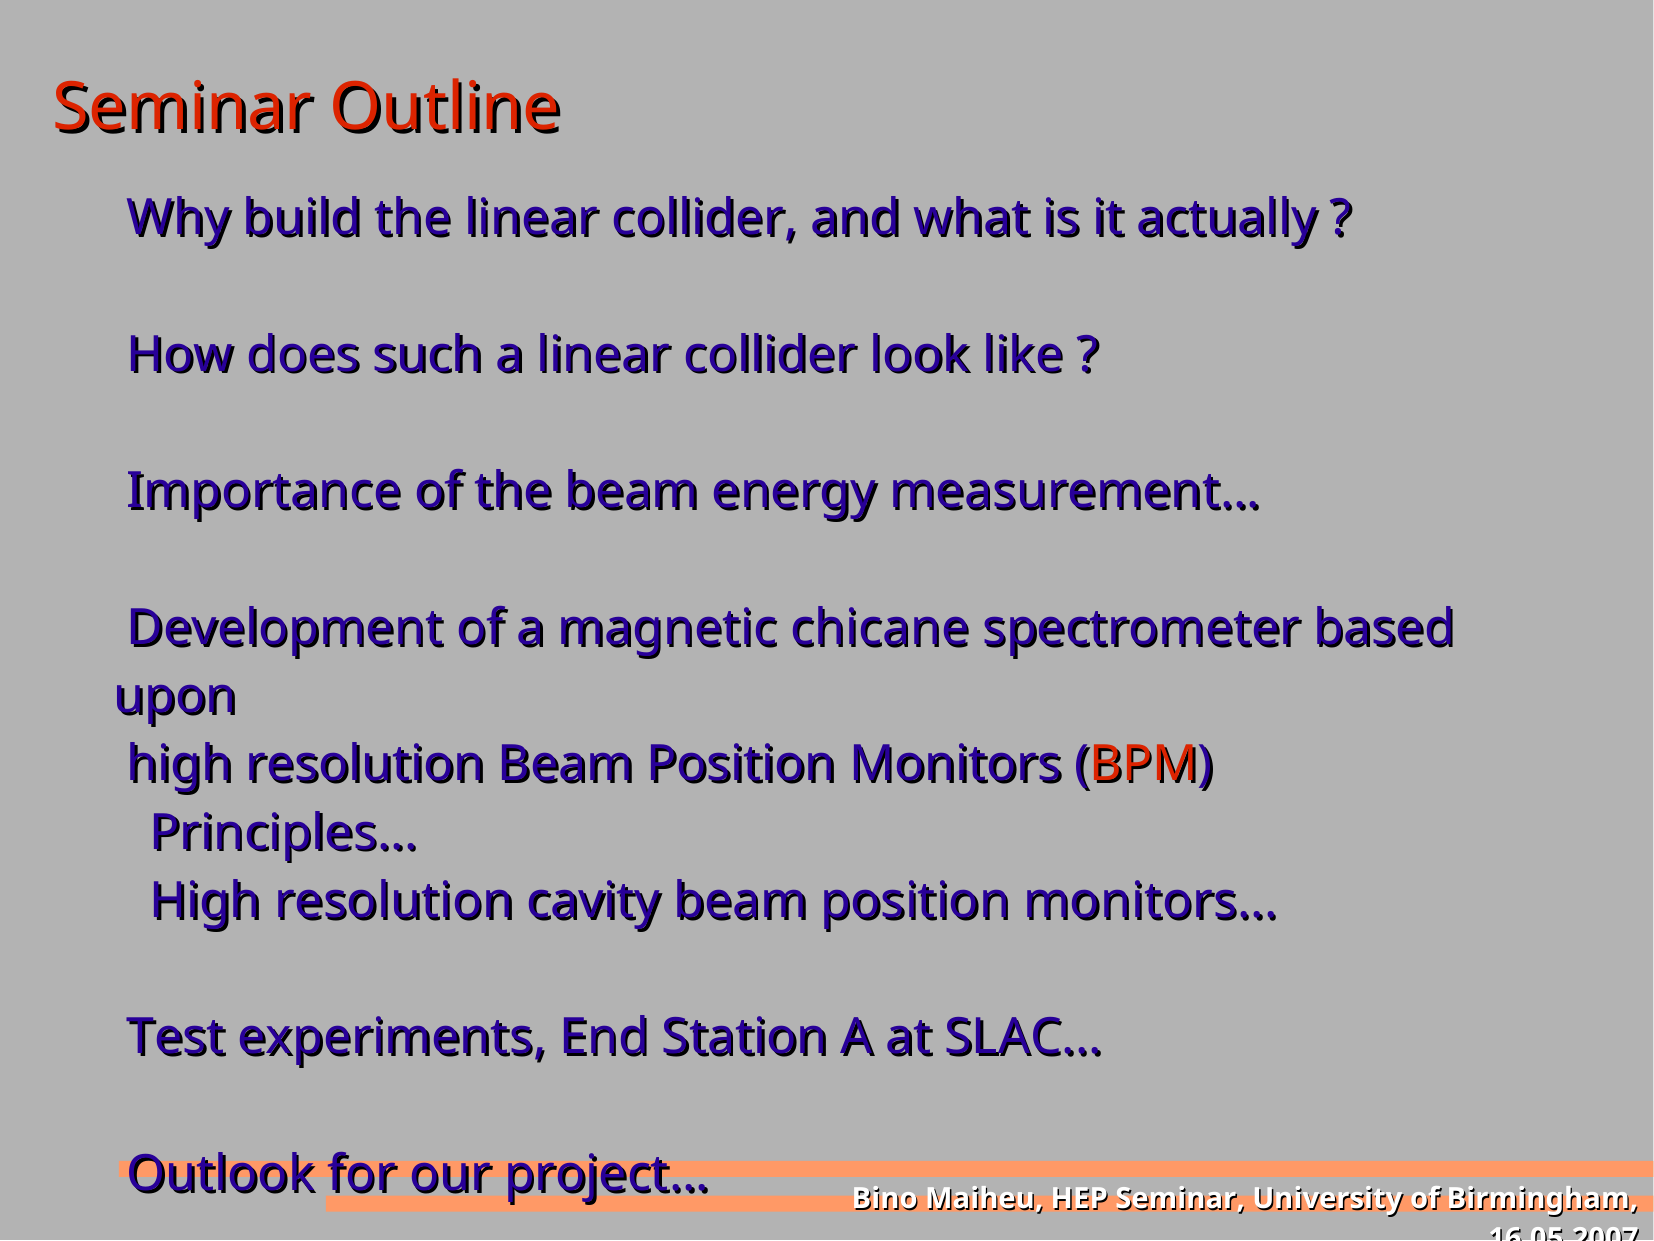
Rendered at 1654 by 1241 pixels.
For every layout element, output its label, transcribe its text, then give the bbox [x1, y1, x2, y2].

text_box Bino Maiheu, HEP Seminar, University of Birmingham, 16.05.2007 [684, 1170, 1654, 1221]
text_box Seminar Outline [37, 50, 1391, 147]
text_box Why build the linear collider, and what is it actually ? How does such a linear collider look like ? Importance of the beam energy measurement... Development of a magnetic chicane spectrometer based upon high resolution Beam Position Monitors (BPM) Principles... High resolution cavity beam position monitors... Test experiments, End Station A at SLAC... Outlook for our project... [99, 173, 1556, 1033]
